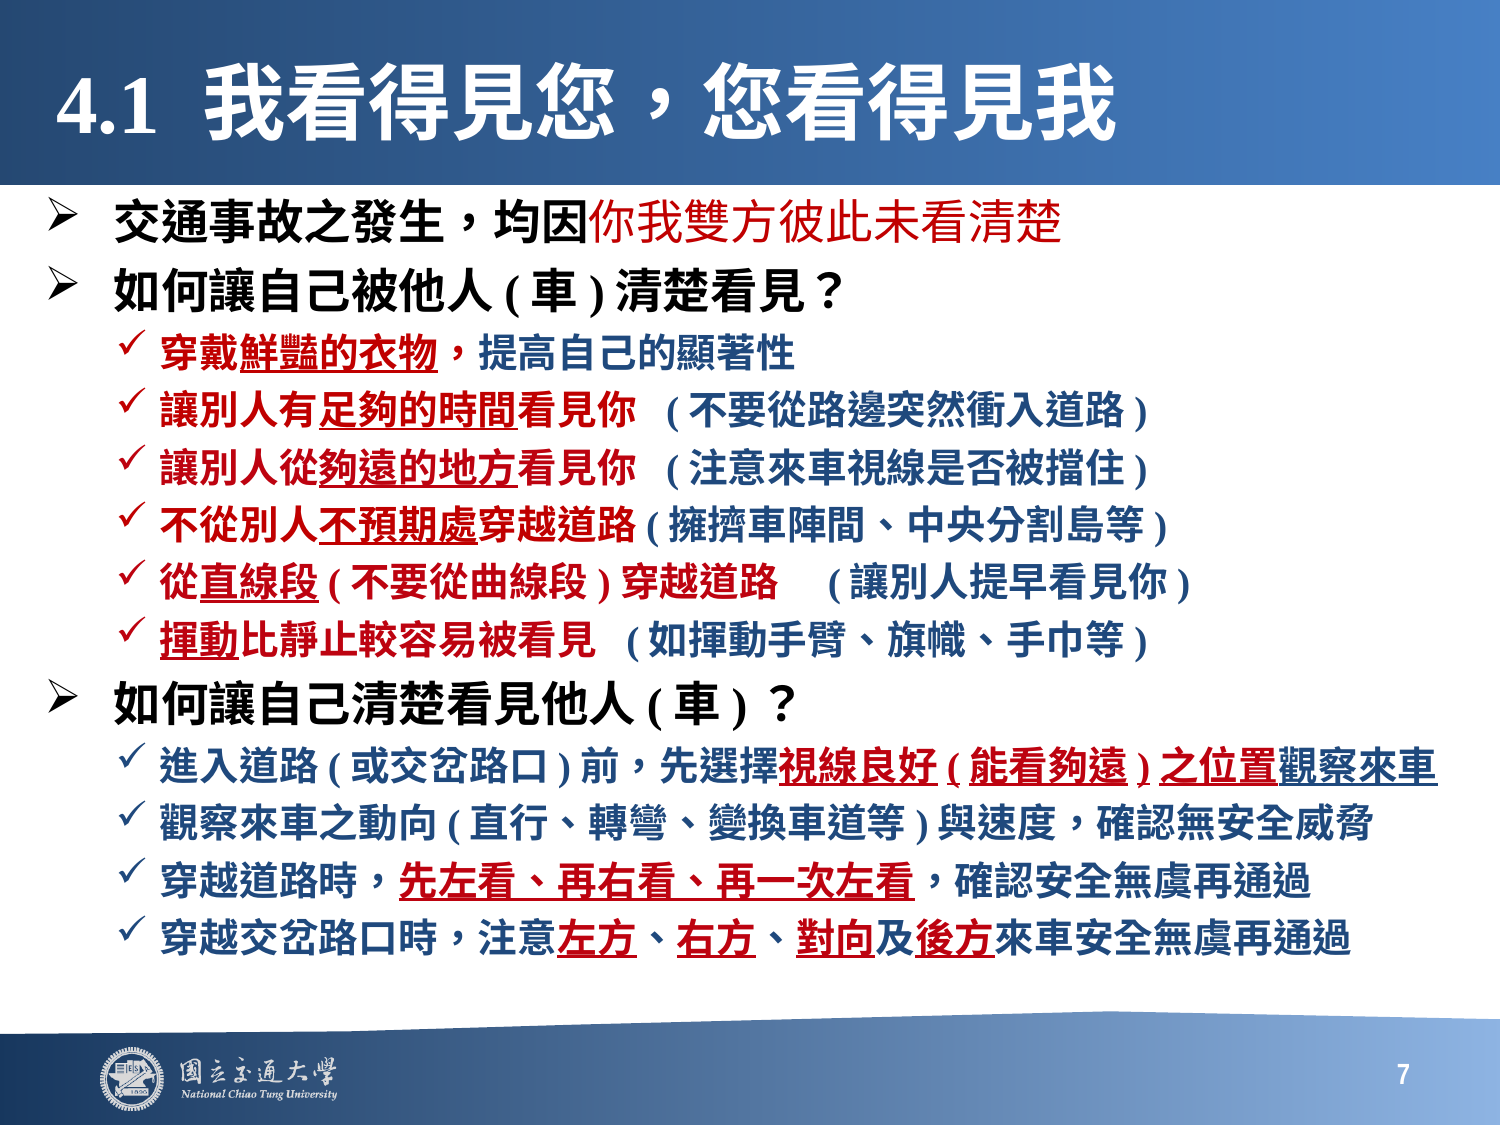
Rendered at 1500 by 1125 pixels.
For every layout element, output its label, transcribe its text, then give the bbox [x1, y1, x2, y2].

title 4.1 我看得見您，您看得見我 [41, 30, 1425, 171]
list 交通事故之發生，均因你我雙方彼此未看清楚 如何讓自己被他人(車)清楚看見？ 穿戴鮮豔的衣物，提高自己的顯著性 讓別人有足夠的時間看見你 (不要從路邊突然衝入道路) 讓別人從夠遠的地方看見你 (注意來車視線是否被擋住) 不從別人不預期處穿越道路(擁擠車陣間、中央分割島等) 從直線段(不要從曲線段)穿越道路 (讓別人提早看見你) 揮動比靜止較容易被看見 (如揮動手臂、旗幟、手巾等) 如何讓自己清楚看見他人(車)？ 進入道路(或交岔路口)前，先選擇視線良好(能看夠遠)之位置觀察來車 觀察來車之動向(直行、轉彎、變換車道等)與速度，確認無安全威脅 穿越道路時，先左看、再右看、再一次左看，確認安全無虞再通過 穿越交岔路口時，注意左方、右方、對向及後方來車安全無虞再通過 [29, 184, 1459, 1012]
text_box <number> [1074, 1042, 1426, 1103]
